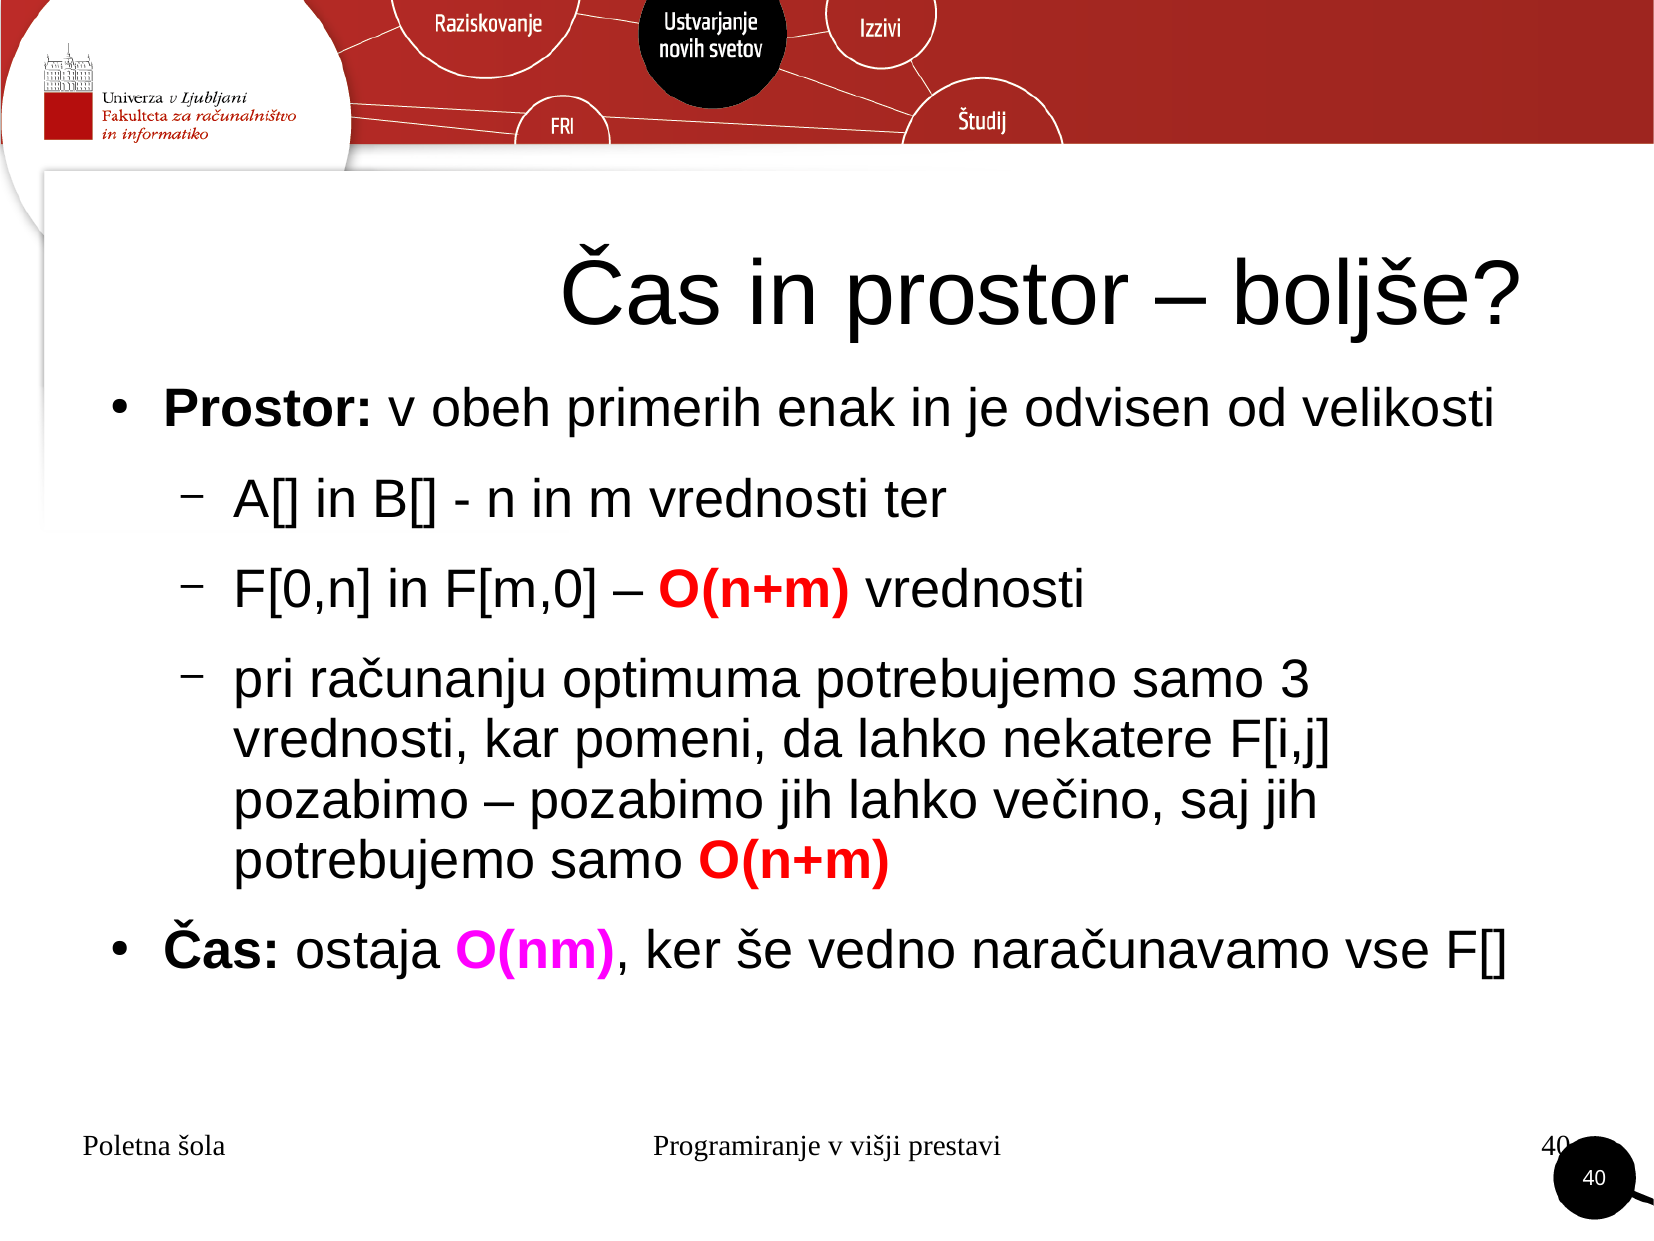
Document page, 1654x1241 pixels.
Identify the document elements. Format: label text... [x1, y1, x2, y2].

list Prostor: v obeh primerih enak in je odvisen od velikosti A[] in B[] - n in m vrednosti ter F[0,n] in F[m,0] – O(n+m) vrednosti pri računanju optimuma potrebujemo samo 3 vrednosti, kar pomeni, da lahko nekatere F[i,j] pozabimo – pozabimo jih lahko večino, saj jih potrebujemo samo O(n+m) Čas: ostaja O(nm), ker še vedno naračunavamo vse F[] [92, 377, 1548, 1016]
text_box <številka> [1553, 1145, 1636, 1212]
title Čas in prostor – boljše? [35, 188, 1524, 397]
picture [0, 0, 1654, 1241]
